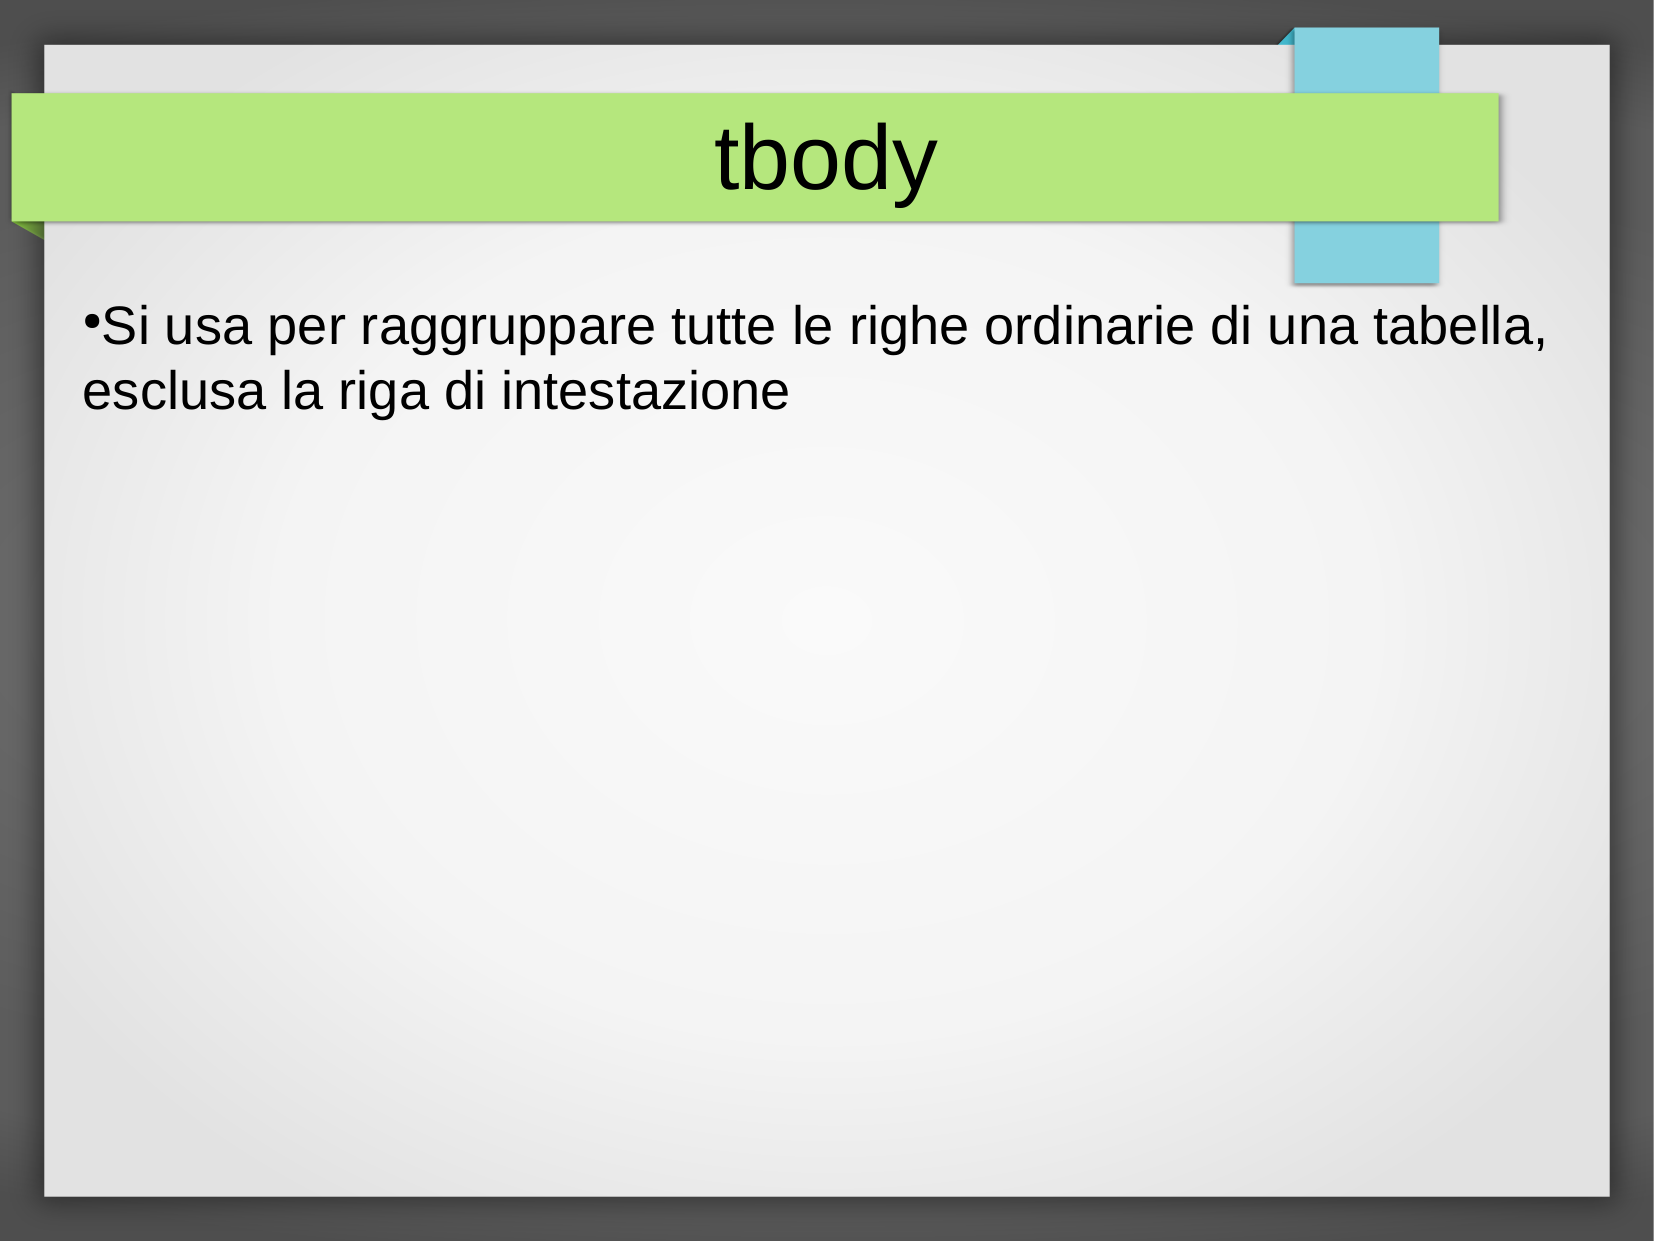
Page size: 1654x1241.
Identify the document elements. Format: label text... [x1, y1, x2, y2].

title tbody [82, 49, 1571, 257]
picture [0, 0, 1654, 1241]
list Si usa per raggruppare tutte le righe ordinarie di una tabella, esclusa la riga di intestazione [82, 290, 1571, 1010]
